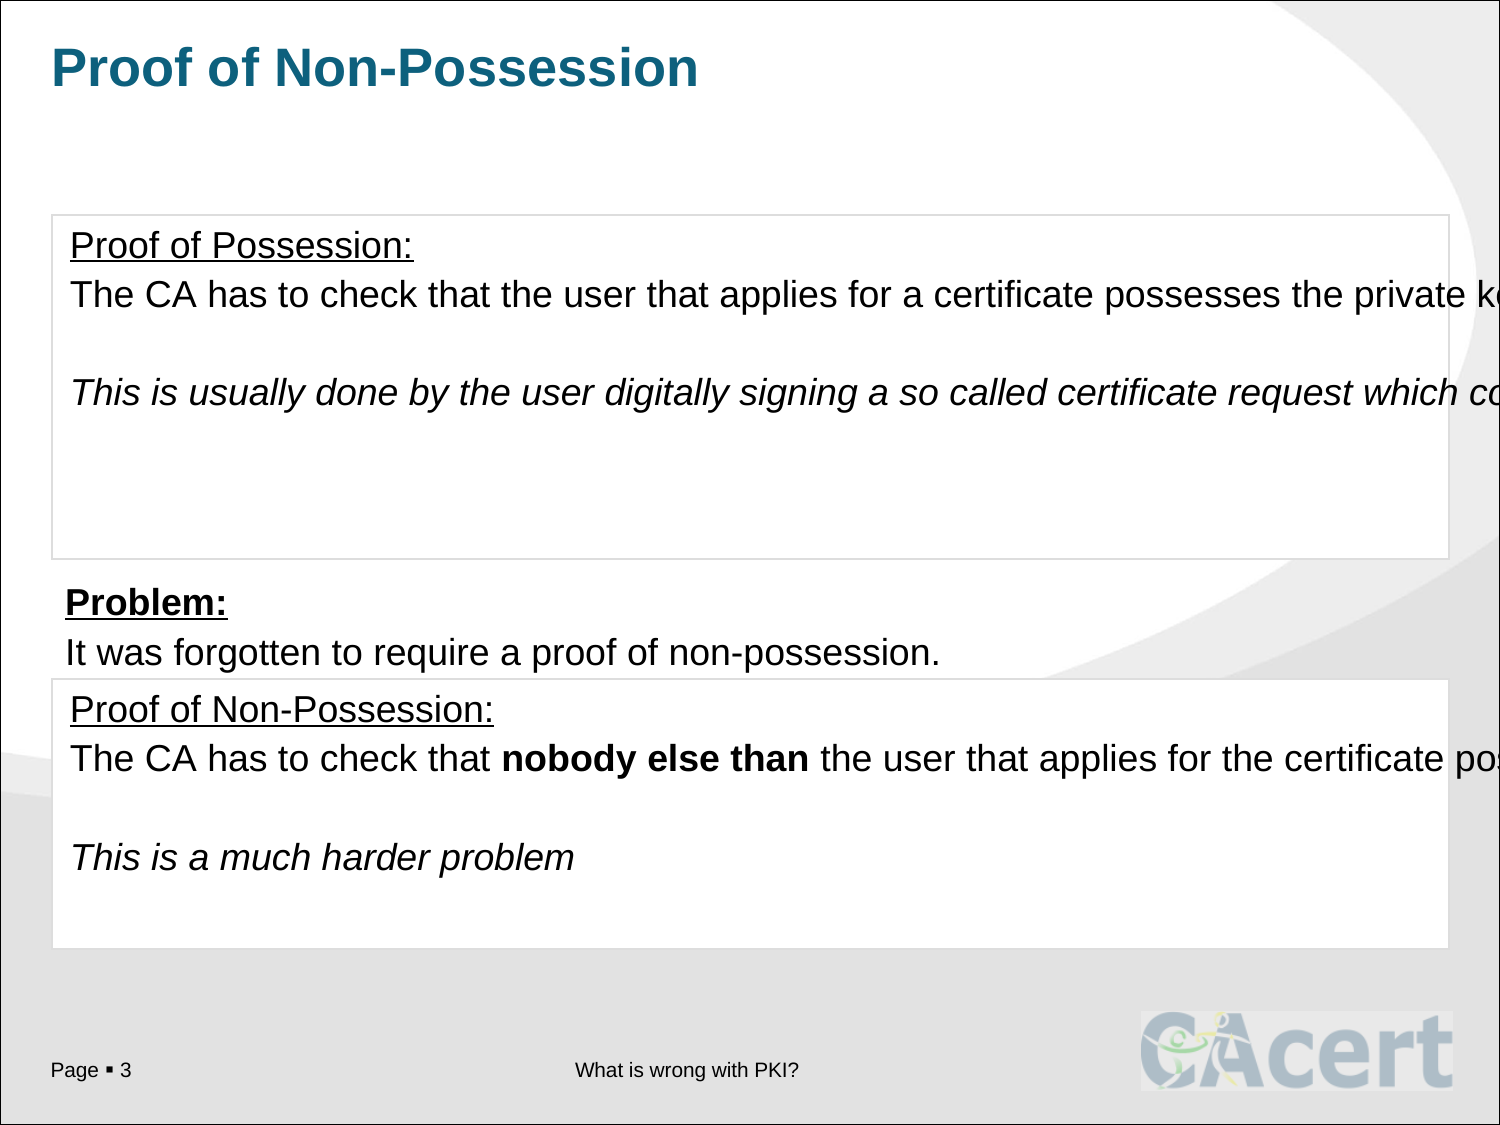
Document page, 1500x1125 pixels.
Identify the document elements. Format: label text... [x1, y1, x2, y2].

text_box Proof of Possession: The CA has to check that the user that applies for a certificate possesses the private key. This is usually done by the user digitally signing a so called certificate request which contains the public key, the identity that is demanded for the certificate, and sometimes a nonce. [52, 214, 1450, 559]
picture [1, 1, 1499, 1124]
text_box Problem: It was forgotten to require a proof of non-possession. [65, 590, 1458, 667]
picture [1492, 387, 1499, 403]
title Proof of Non-Possession [51, 19, 1450, 118]
text_box Proof of Non-Possession: The CA has to check that nobody else than the user that applies for the certificate possesses the private key This is a much harder problem [52, 679, 1450, 949]
